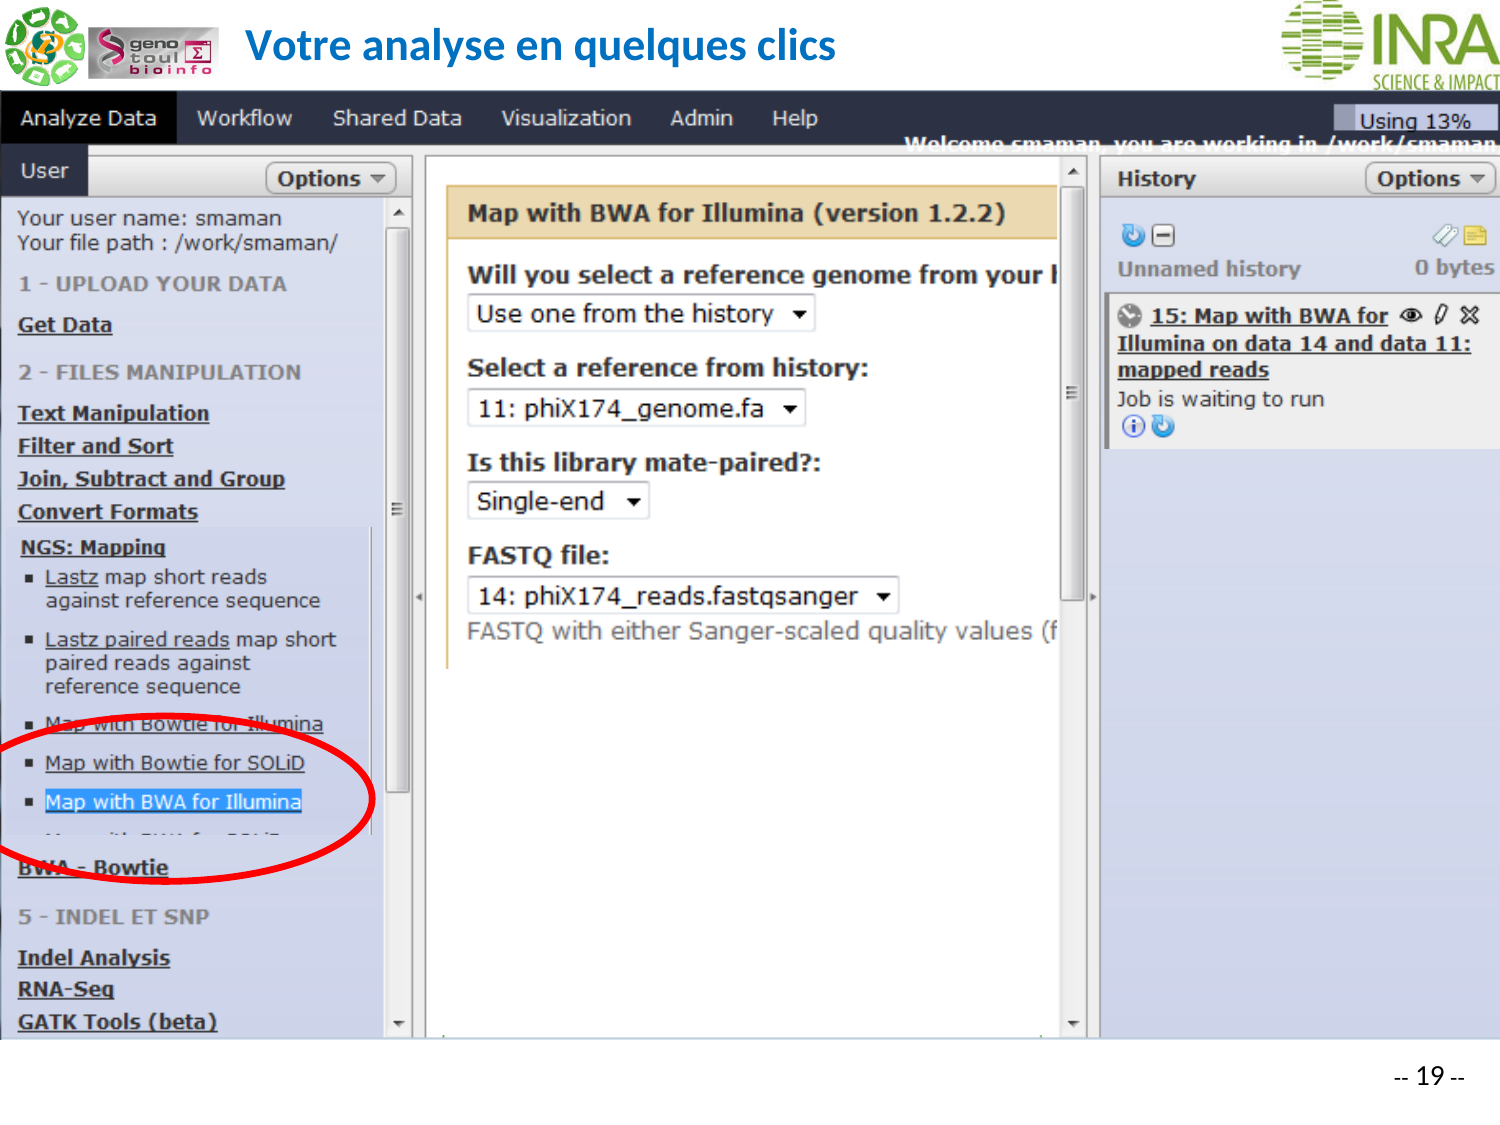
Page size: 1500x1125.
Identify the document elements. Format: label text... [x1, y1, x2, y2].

picture [88, 27, 219, 79]
picture [0, 720, 368, 877]
picture [5, 7, 85, 86]
text_box [431, 173, 1057, 1035]
text_box Votre analyse en quelques clics [230, 19, 1400, 91]
picture [0, 0, 1500, 1040]
